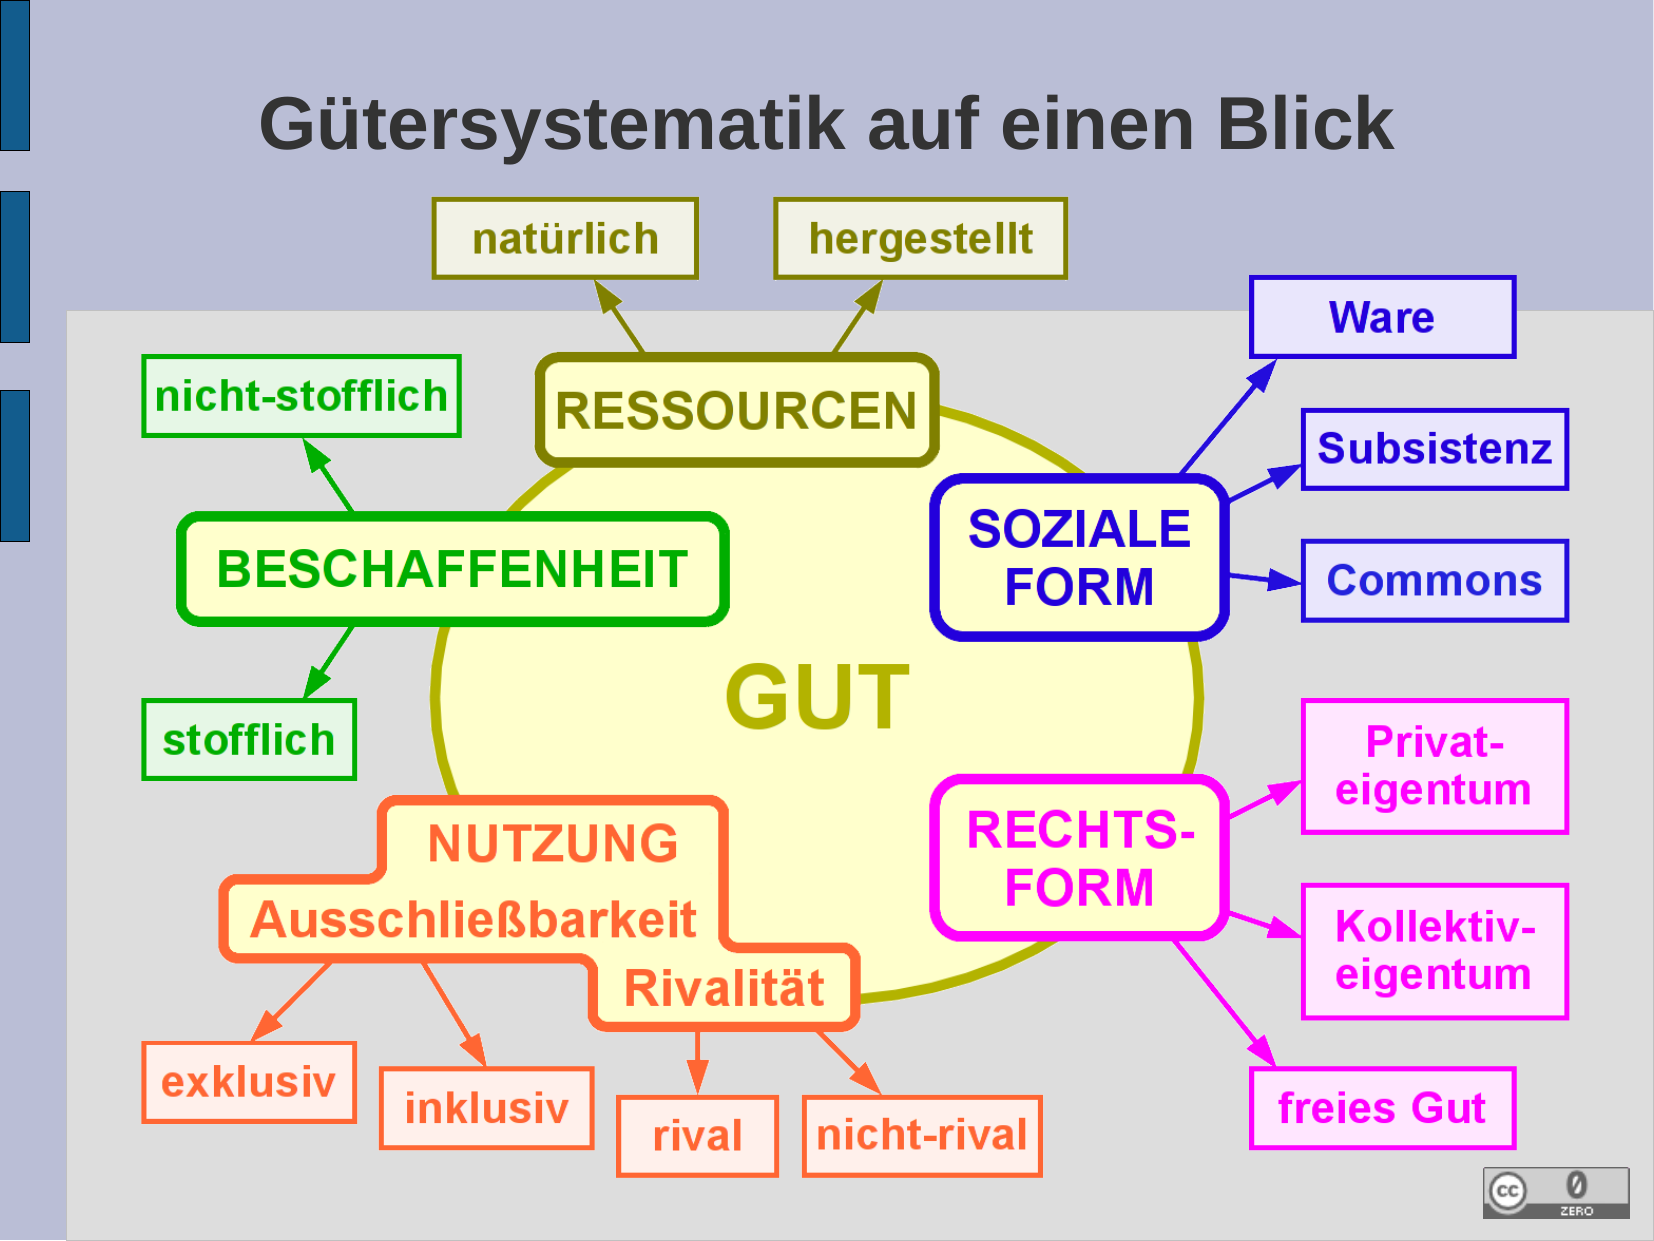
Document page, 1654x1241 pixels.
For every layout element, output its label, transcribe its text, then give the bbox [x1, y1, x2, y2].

title Gütersystematik auf einen Blick [121, 68, 1534, 147]
picture [118, 147, 1630, 1241]
